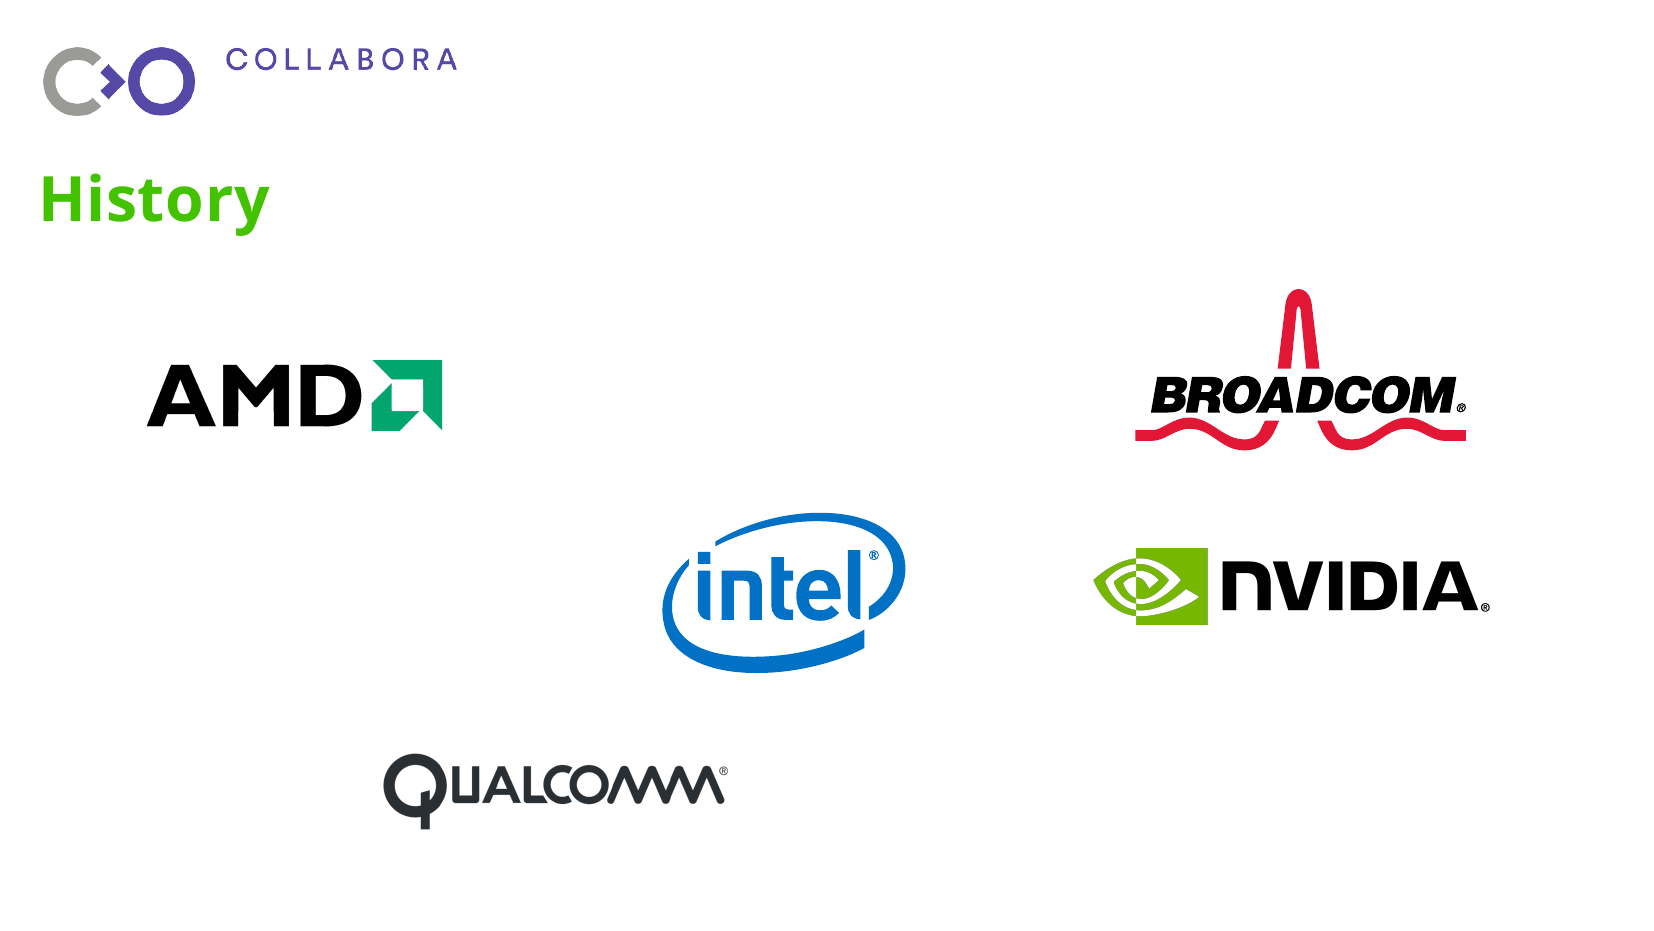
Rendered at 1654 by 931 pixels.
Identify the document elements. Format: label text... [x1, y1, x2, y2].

picture [43, 47, 457, 116]
picture [661, 511, 907, 675]
picture [1093, 548, 1490, 625]
picture [117, 326, 472, 465]
picture [383, 753, 728, 831]
picture [1135, 289, 1467, 451]
title History [38, 159, 1614, 216]
